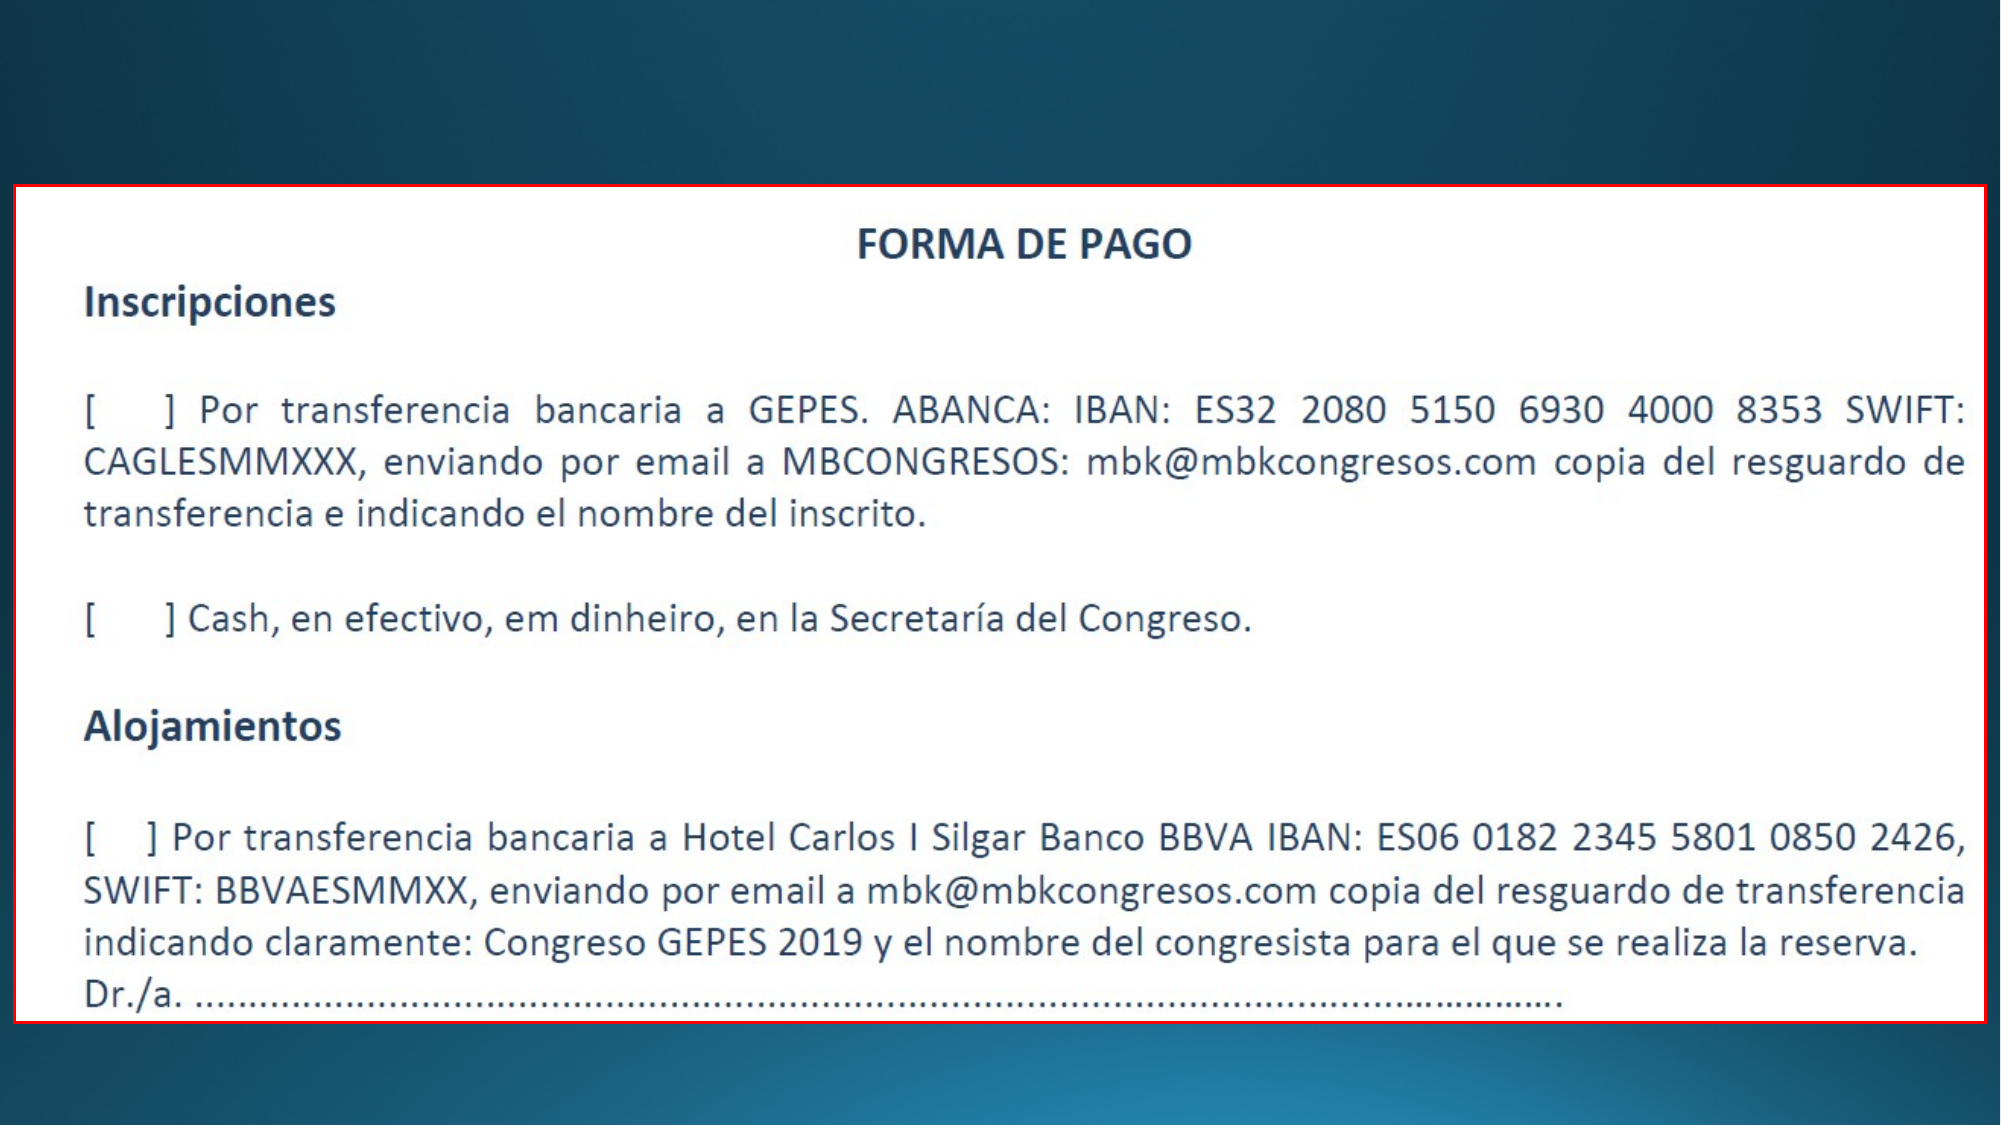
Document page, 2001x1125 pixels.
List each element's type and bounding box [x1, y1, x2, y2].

picture [16, 186, 1984, 1021]
